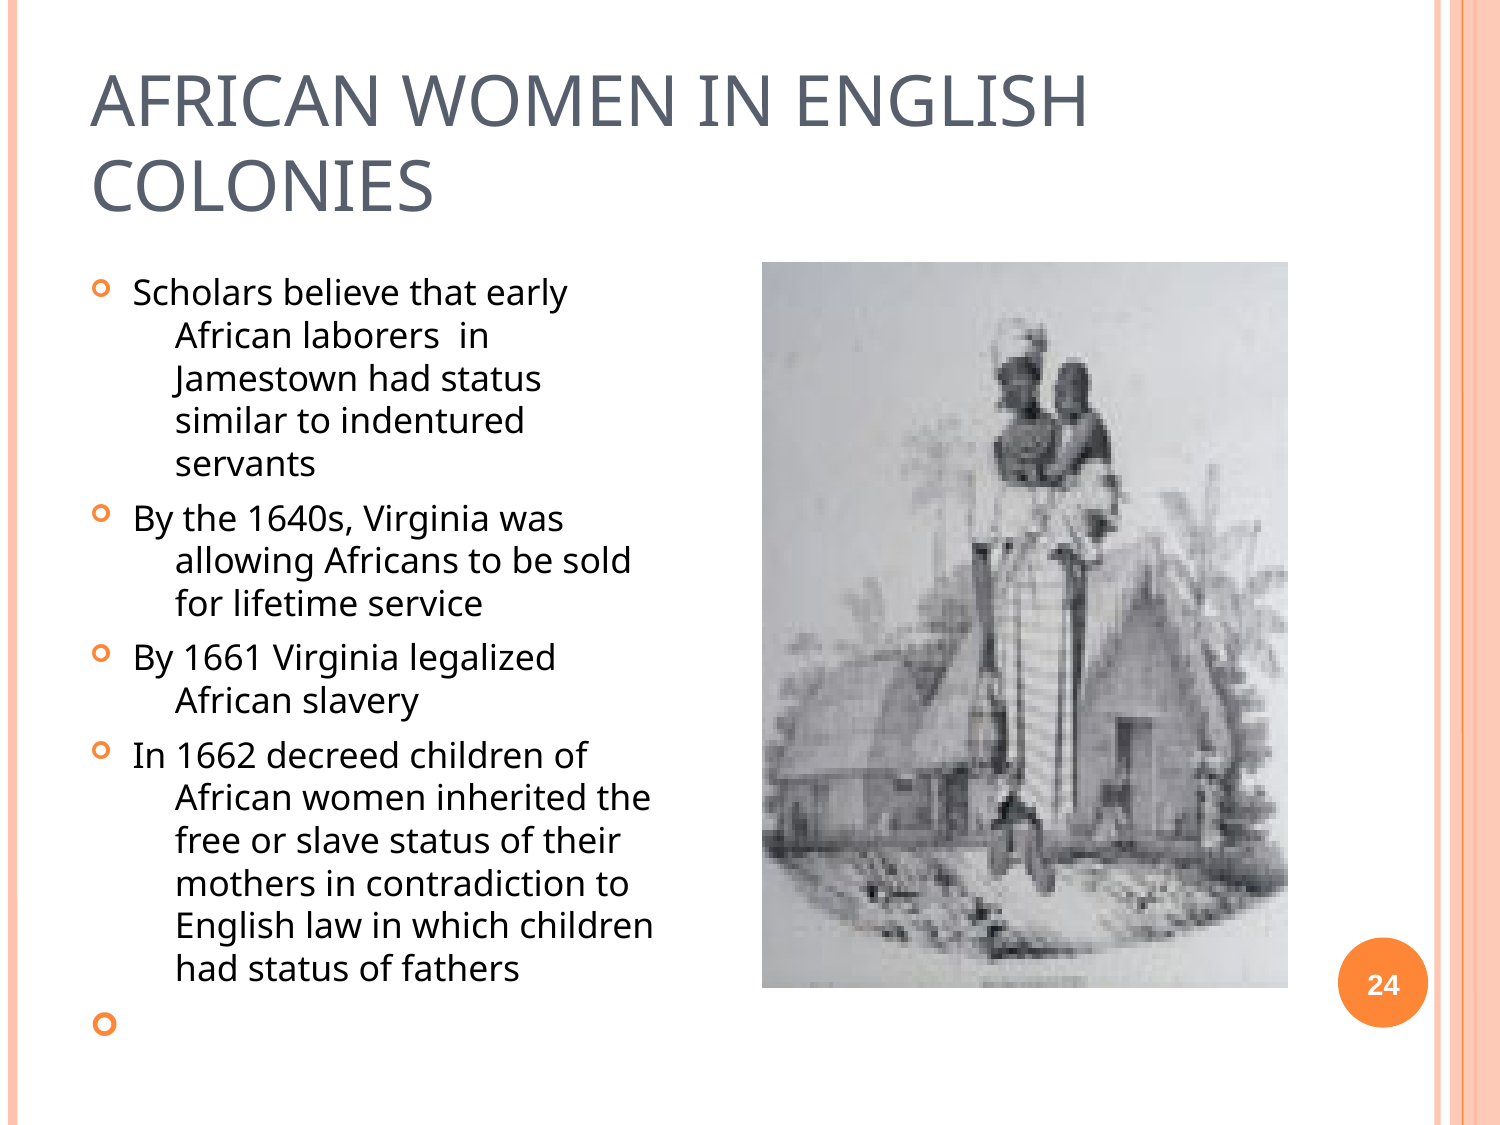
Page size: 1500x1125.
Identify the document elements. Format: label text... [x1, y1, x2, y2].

title African Women in English Colonies [75, 45, 1300, 233]
text_box [1333, 940, 1434, 1027]
list Scholars believe that early African laborers in Jamestown had status similar to indentured servants By the 1640s, Virginia was allowing Africans to be sold for lifetime service By 1661 Virginia legalized African slavery In 1662 decreed children of African women inherited the free or slave status of their mothers in contradiction to English law in which children had status of fathers [75, 262, 676, 1013]
picture [762, 262, 1288, 988]
